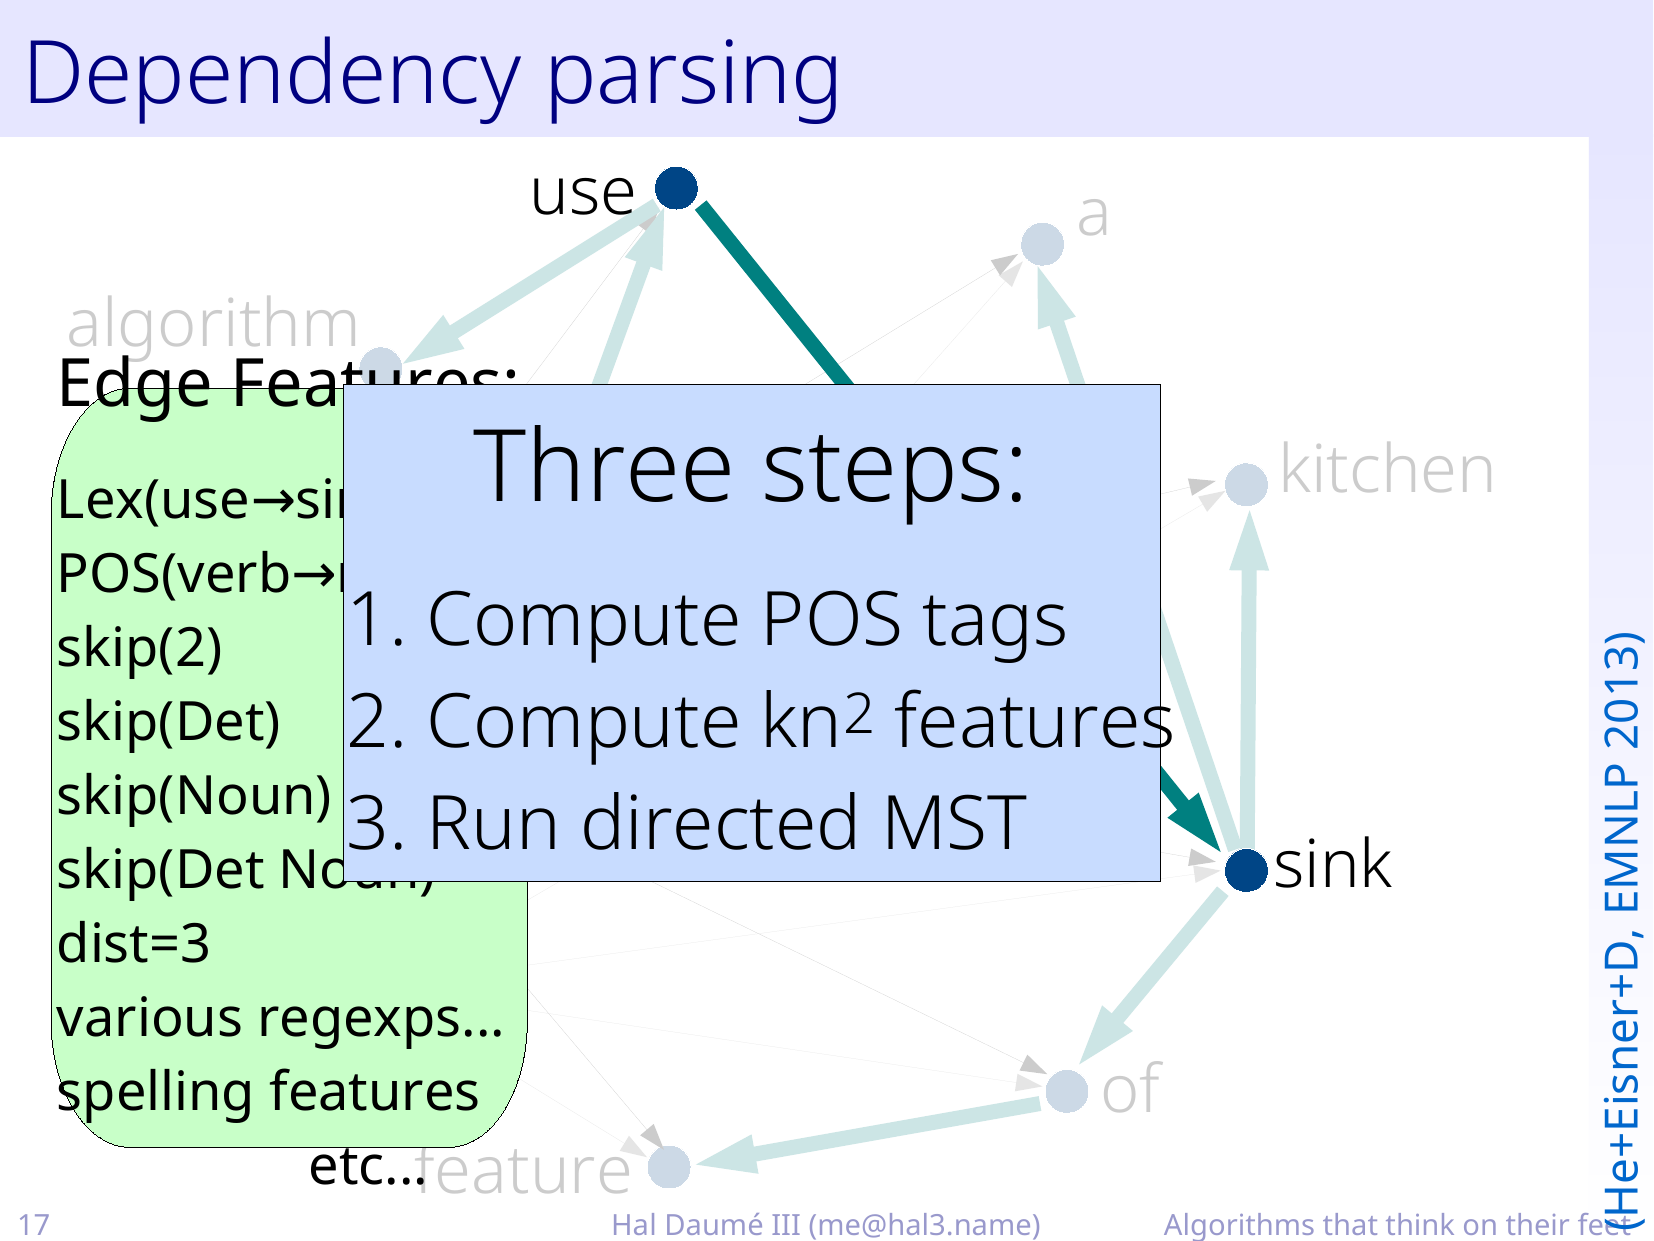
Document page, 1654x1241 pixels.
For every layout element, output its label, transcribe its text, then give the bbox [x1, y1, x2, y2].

text_box [0, 147, 1578, 1205]
text_box Edge Features: Lex(use→sink) POS(verb→noun) skip(2) skip(Det) skip(Noun) skip(Det Noun) dist=3 various regexps... spelling features etc... [51, 388, 528, 1148]
title Dependency parsing [22, 8, 1639, 131]
text_box (He+Eisner+D, EMNLP 2013) [1585, 633, 1648, 1235]
text_box Three steps: 1. Compute POS tags 2. Compute kn2 features 3. Run directed MST [343, 384, 1161, 882]
text_box features [414, 1205, 664, 1216]
text_box sink [1273, 816, 1524, 910]
text_box use [529, 143, 643, 233]
